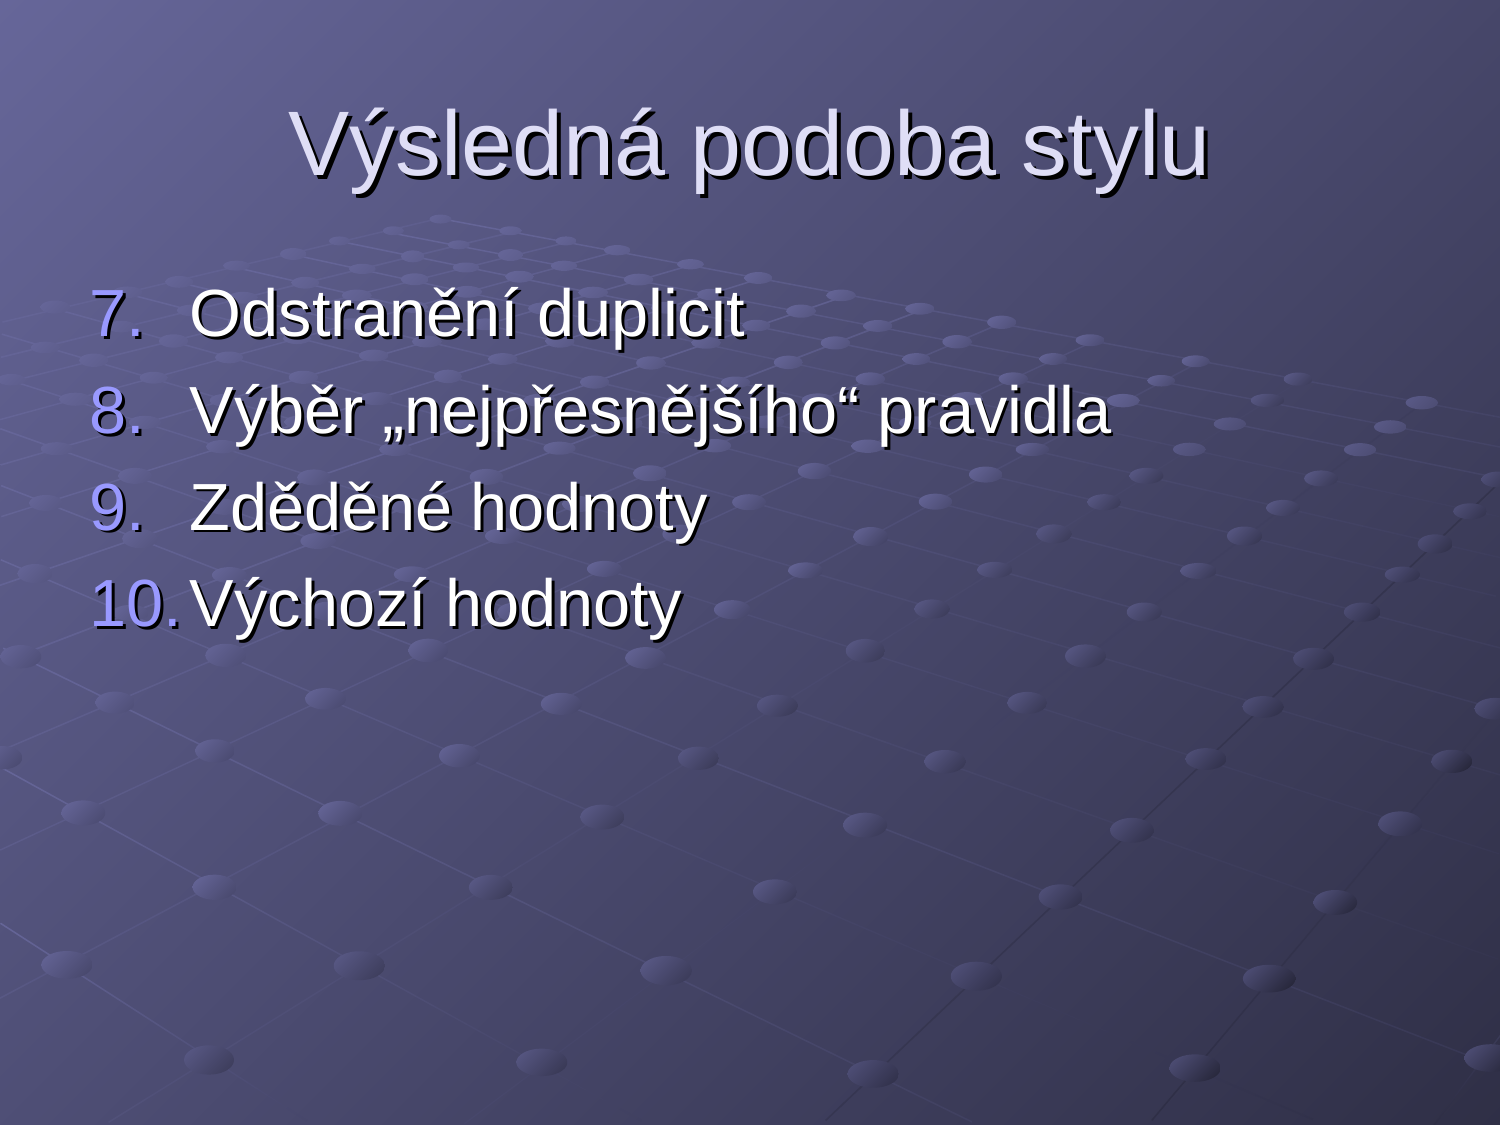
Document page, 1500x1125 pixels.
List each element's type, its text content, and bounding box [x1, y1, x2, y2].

title Výsledná podoba stylu [75, 45, 1426, 233]
list Odstranění duplicit Výběr „nejpřesnějšího“ pravidla Zděděné hodnoty Výchozí hodnoty [75, 262, 1426, 1007]
